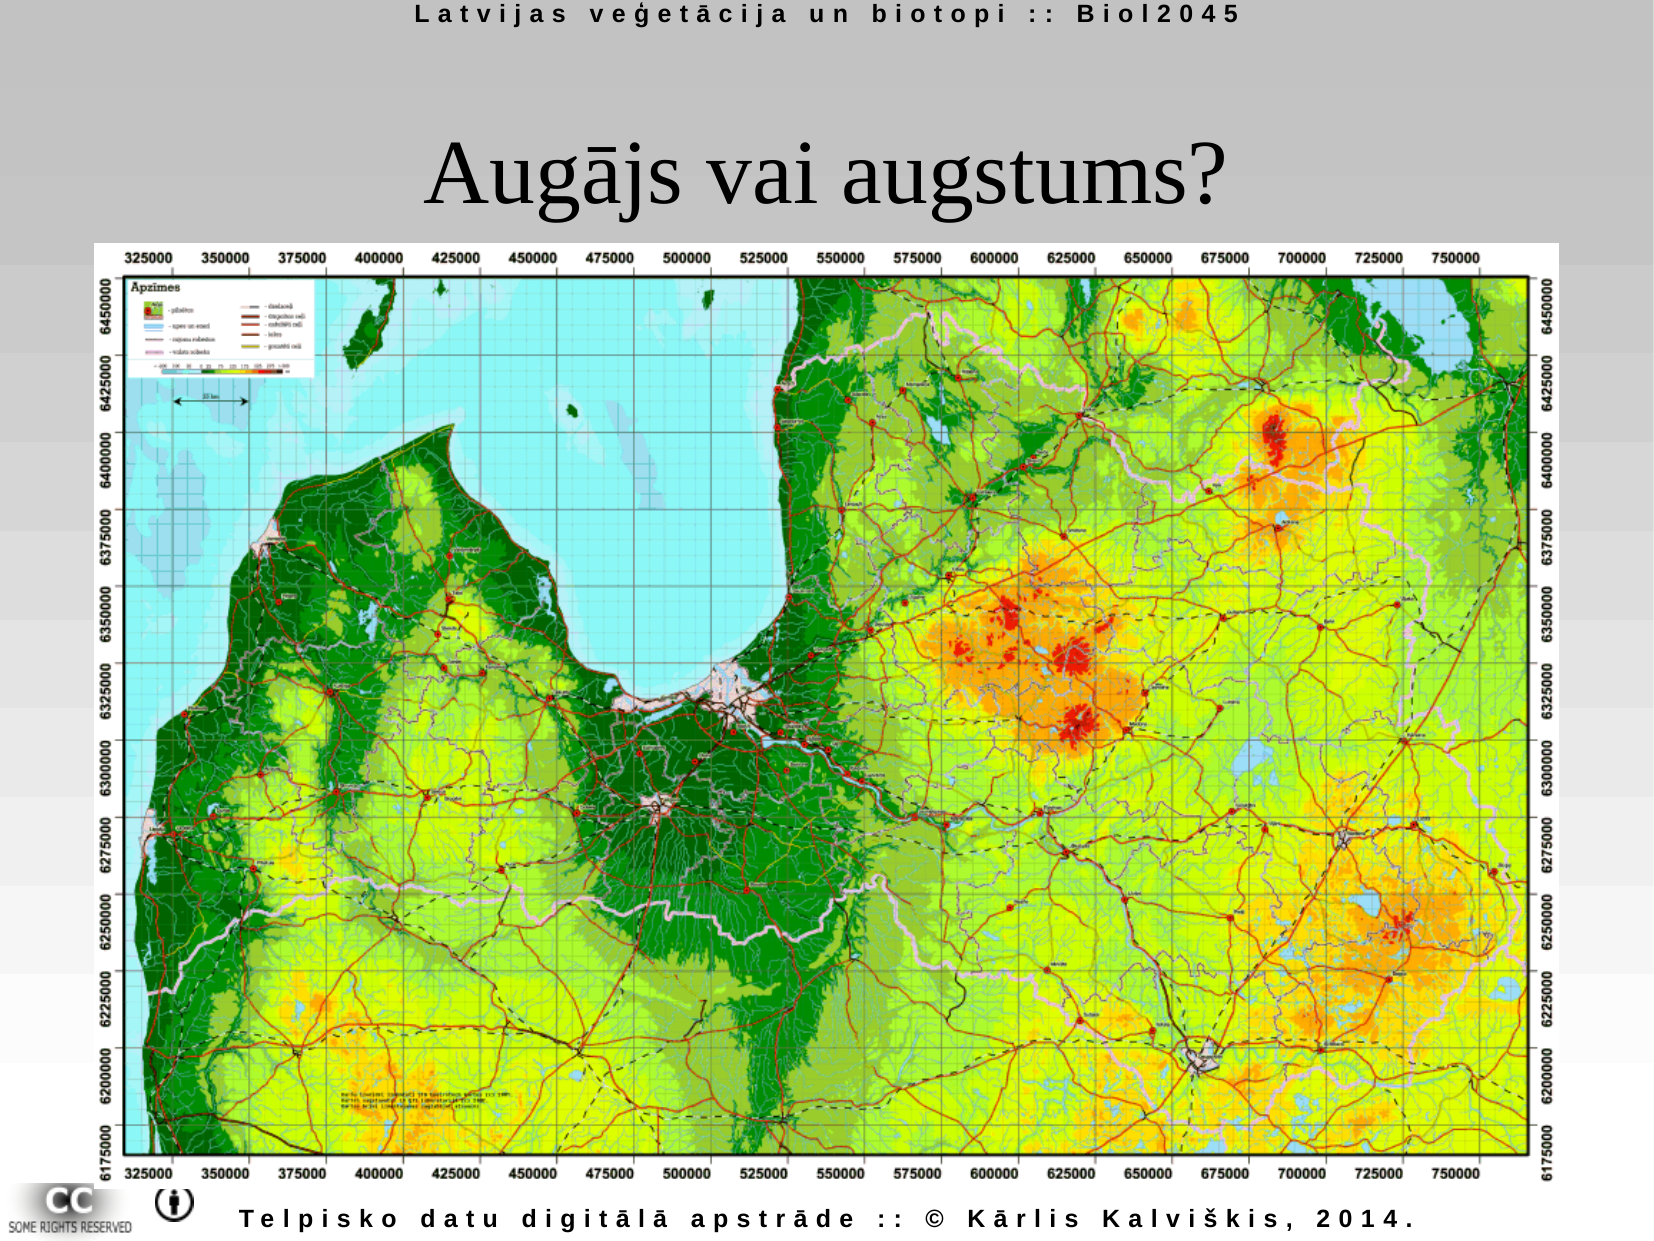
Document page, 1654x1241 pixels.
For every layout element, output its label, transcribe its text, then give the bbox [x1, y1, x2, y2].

picture [0, 0, 1654, 1241]
title Augājs vai augstums? [29, 49, 1625, 296]
